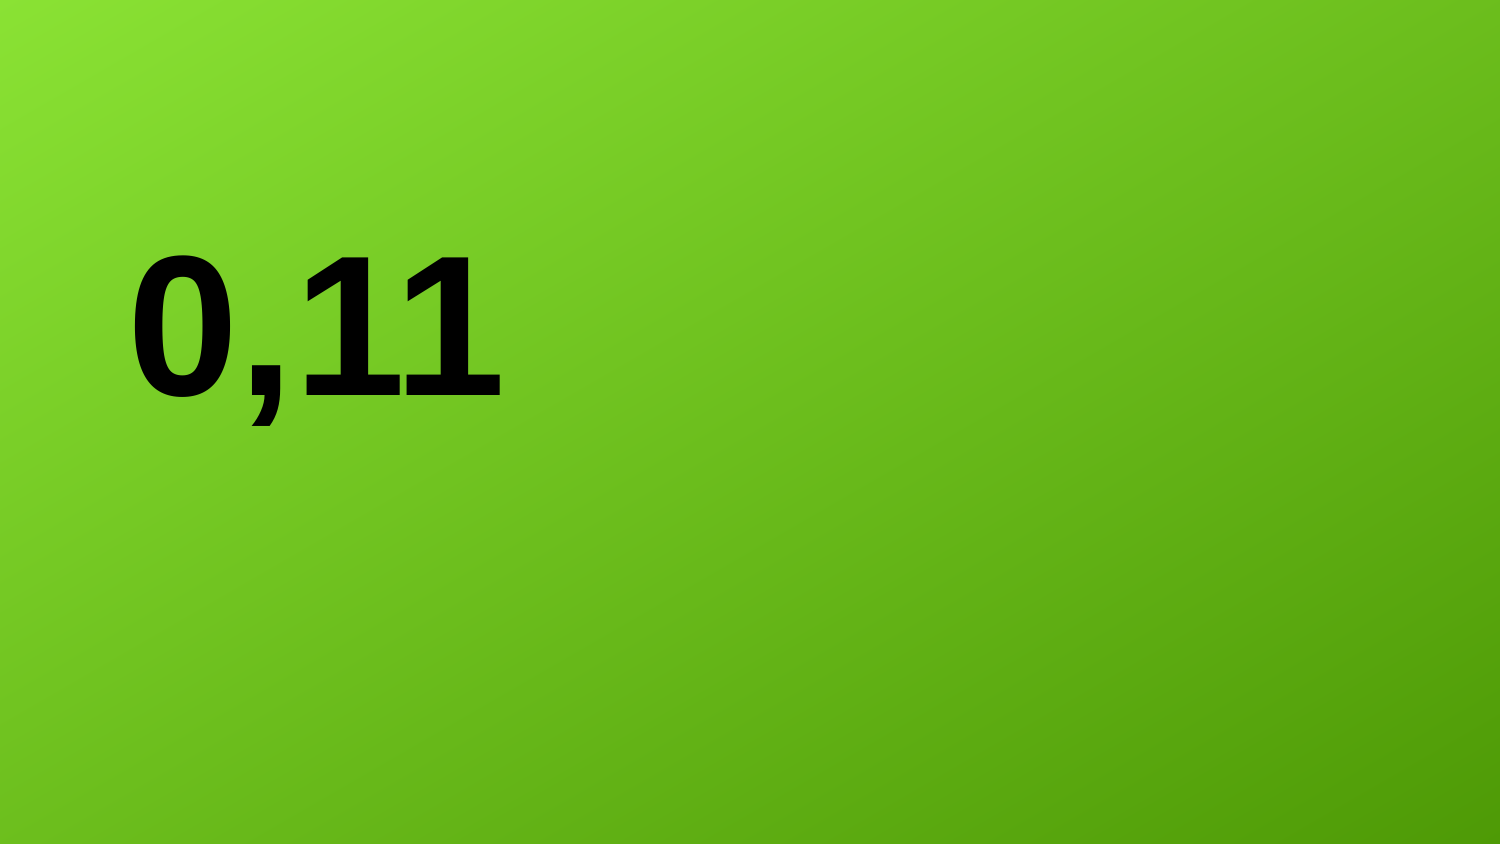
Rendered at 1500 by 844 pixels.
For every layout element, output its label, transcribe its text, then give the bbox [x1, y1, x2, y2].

title 0,11 [112, 259, 1388, 450]
